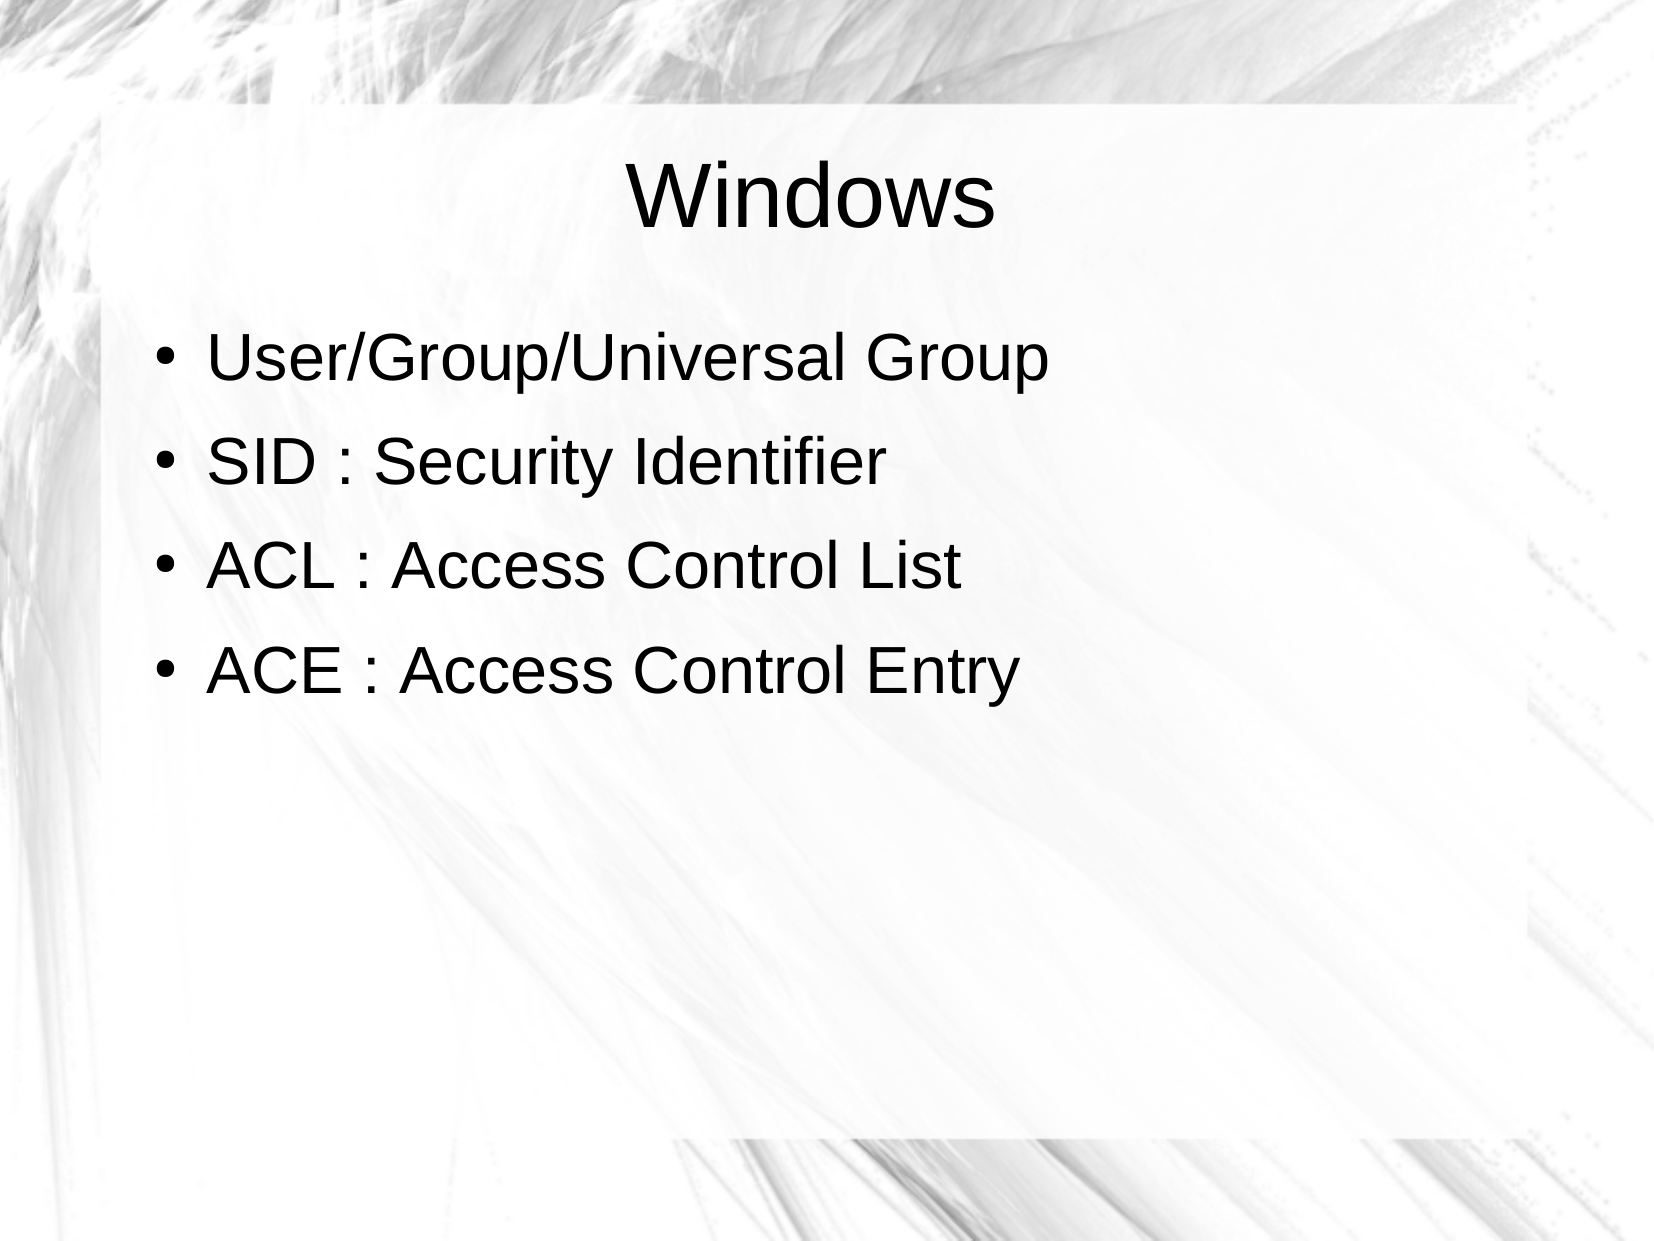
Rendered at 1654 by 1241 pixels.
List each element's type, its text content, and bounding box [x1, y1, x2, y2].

picture [0, 0, 1654, 1241]
list User/Group/Universal Group SID : Security Identifier ACL : Access Control List ACE : Access Control Entry [118, 319, 1571, 931]
title Windows [118, 112, 1506, 281]
